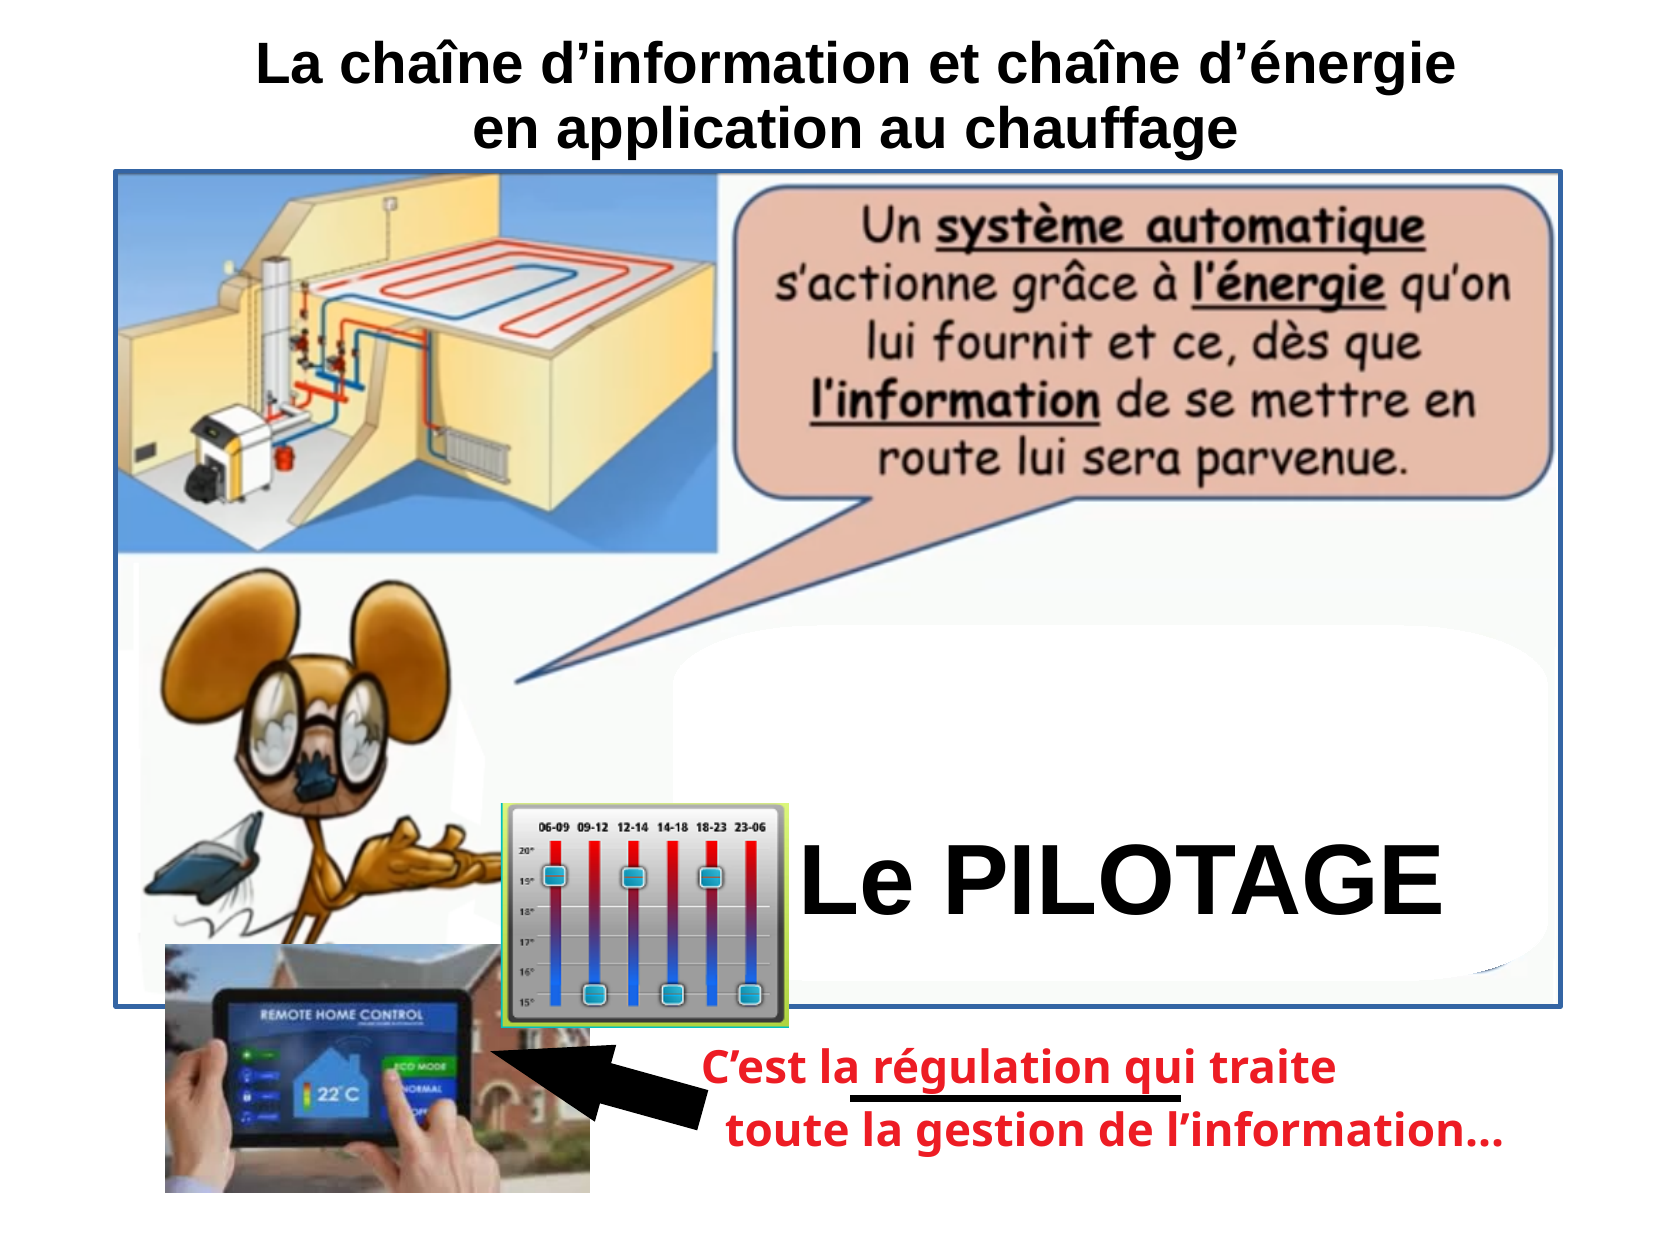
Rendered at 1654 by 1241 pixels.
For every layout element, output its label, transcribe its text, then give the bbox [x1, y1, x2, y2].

picture [118, 173, 1559, 1193]
text_box C’est la régulation qui traite toute la gestion de l’information... [625, 1027, 1619, 1172]
text_box La chaîne d’information et chaîne d’énergie en application au chauffage [165, 23, 1548, 169]
text_box Le PILOTAGE [789, 803, 1501, 957]
text_box [673, 625, 1548, 981]
